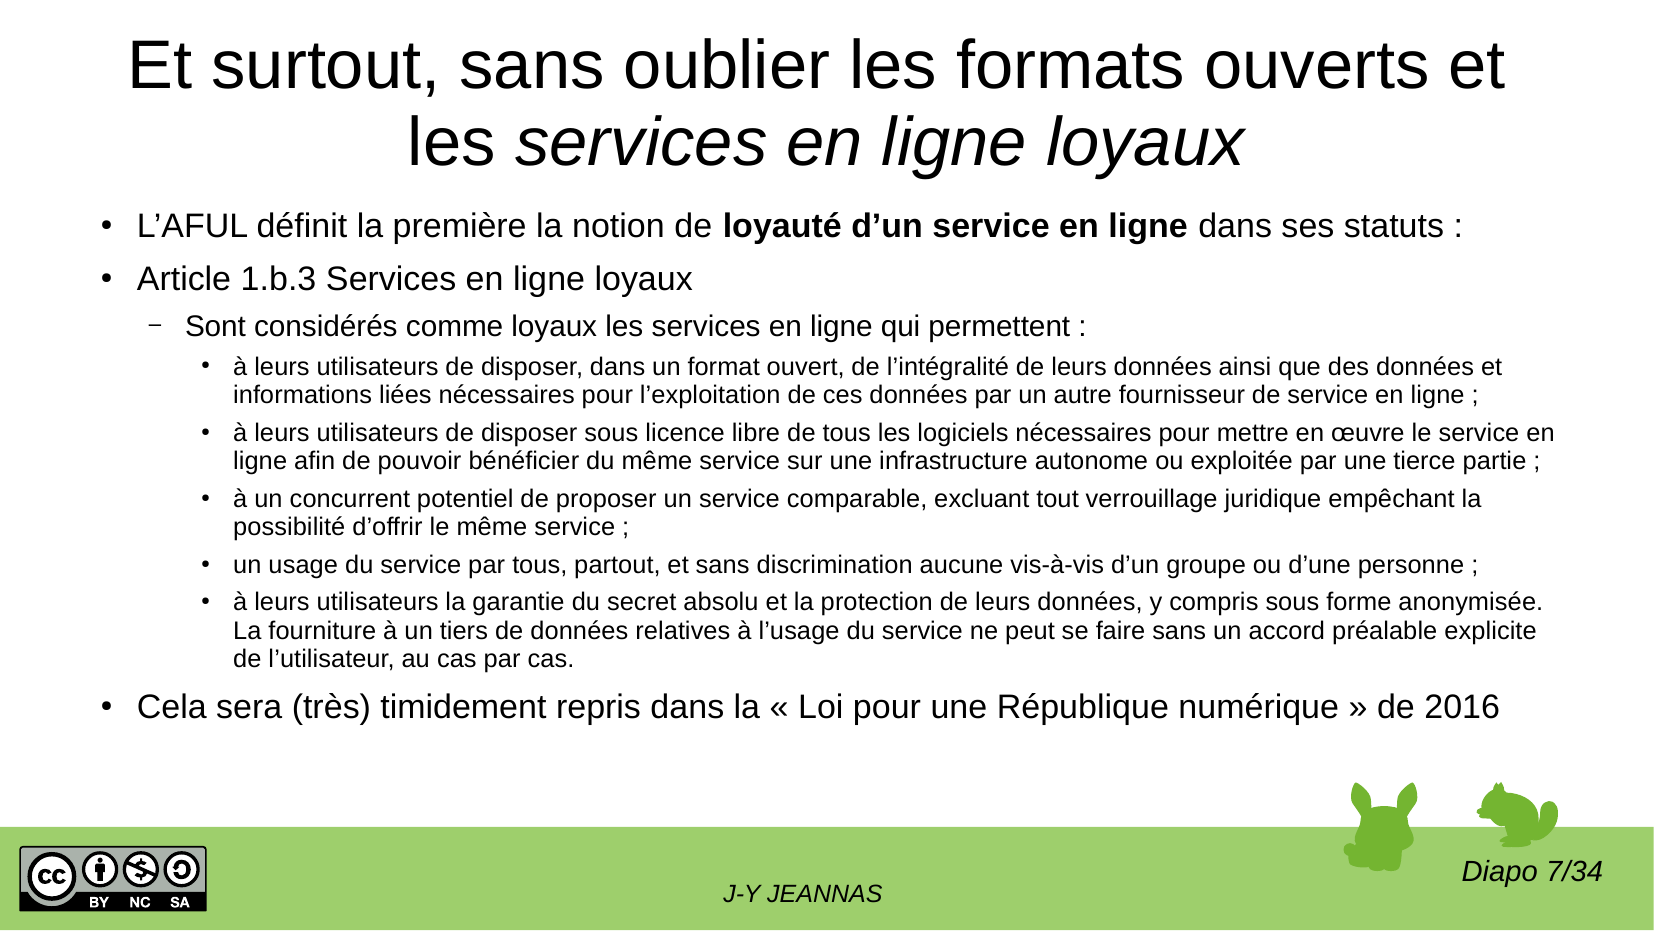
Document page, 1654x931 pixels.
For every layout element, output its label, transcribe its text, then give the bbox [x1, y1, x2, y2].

title Et surtout, sans oublier les formats ouverts et les services en ligne loyaux [88, 26, 1565, 181]
list L’AFUL définit la première la notion de loyauté d’un service en ligne dans ses statuts : Article 1.b.3 Services en ligne loyaux Sont considérés comme loyaux les services en ligne qui permettent : à leurs utilisateurs de disposer, dans un format ouvert, de l’intégralité de leurs données ainsi que des données et informations liées nécessaires pour l’exploitation de ces données par un autre fournisseur de service en ligne ; à leurs utilisateurs de disposer sous licence libre de tous les logiciels nécessaires pour mettre en œuvre le service en ligne afin de pouvoir bénéficier du même service sur une infrastructure autonome ou exploitée par une tierce partie ; à un concurrent potentiel de proposer un service comparable, excluant tout verrouillage juridique empêchant la possibilité d’offrir le même service ; un usage du service par tous, partout, et sans discrimination aucune vis-à-vis d’un groupe ou d’une personne ; à leurs utilisateurs la garantie du secret absolu et la protection de leurs données, y compris sous forme anonymisée. La fourniture à un tiers de données relatives à l’usage du service ne peut se faire sans un accord préalable explicite de l’utilisateur, au cas par cas. Cela sera (très) timidement repris dans la « Loi pour une République numérique » de 2016 [88, 206, 1565, 739]
